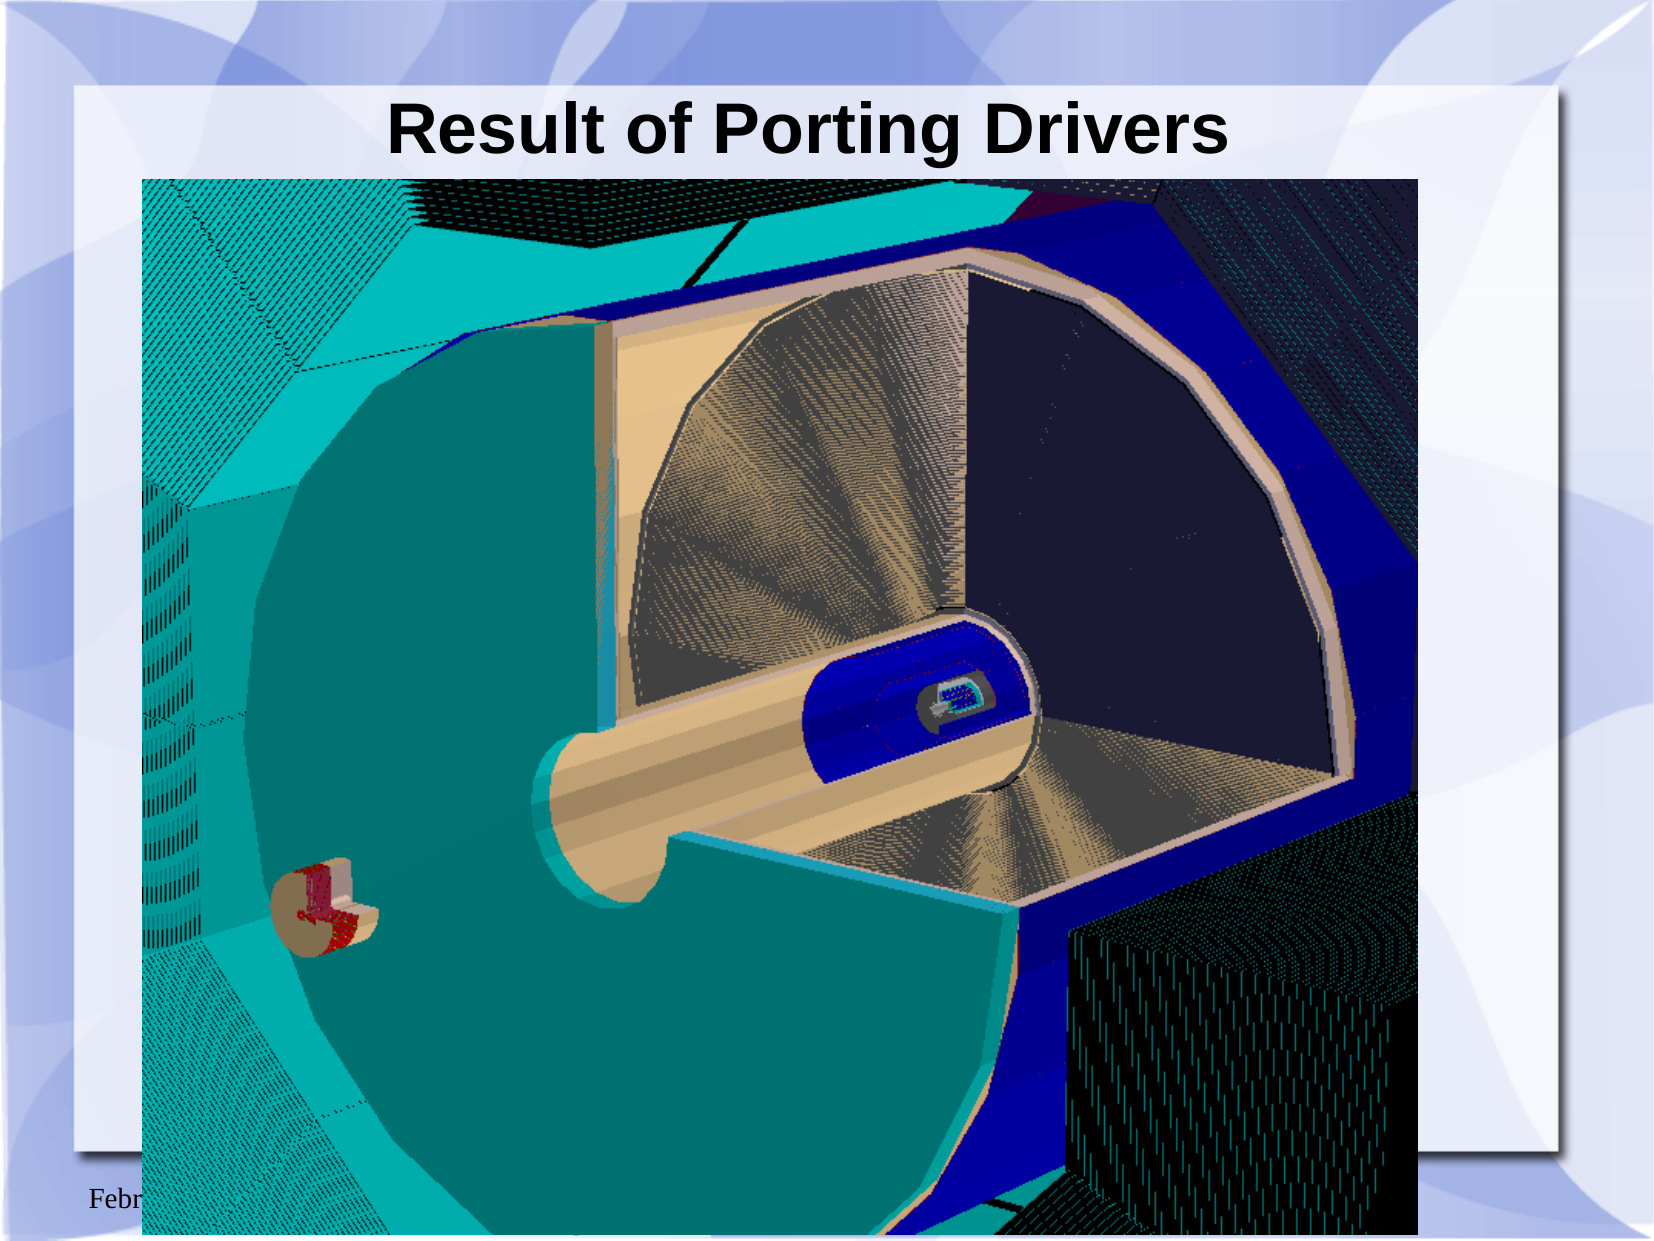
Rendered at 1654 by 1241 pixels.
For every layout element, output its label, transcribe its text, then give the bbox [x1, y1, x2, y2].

picture [0, 0, 1654, 1241]
title Result of Porting Drivers [82, 88, 1536, 170]
